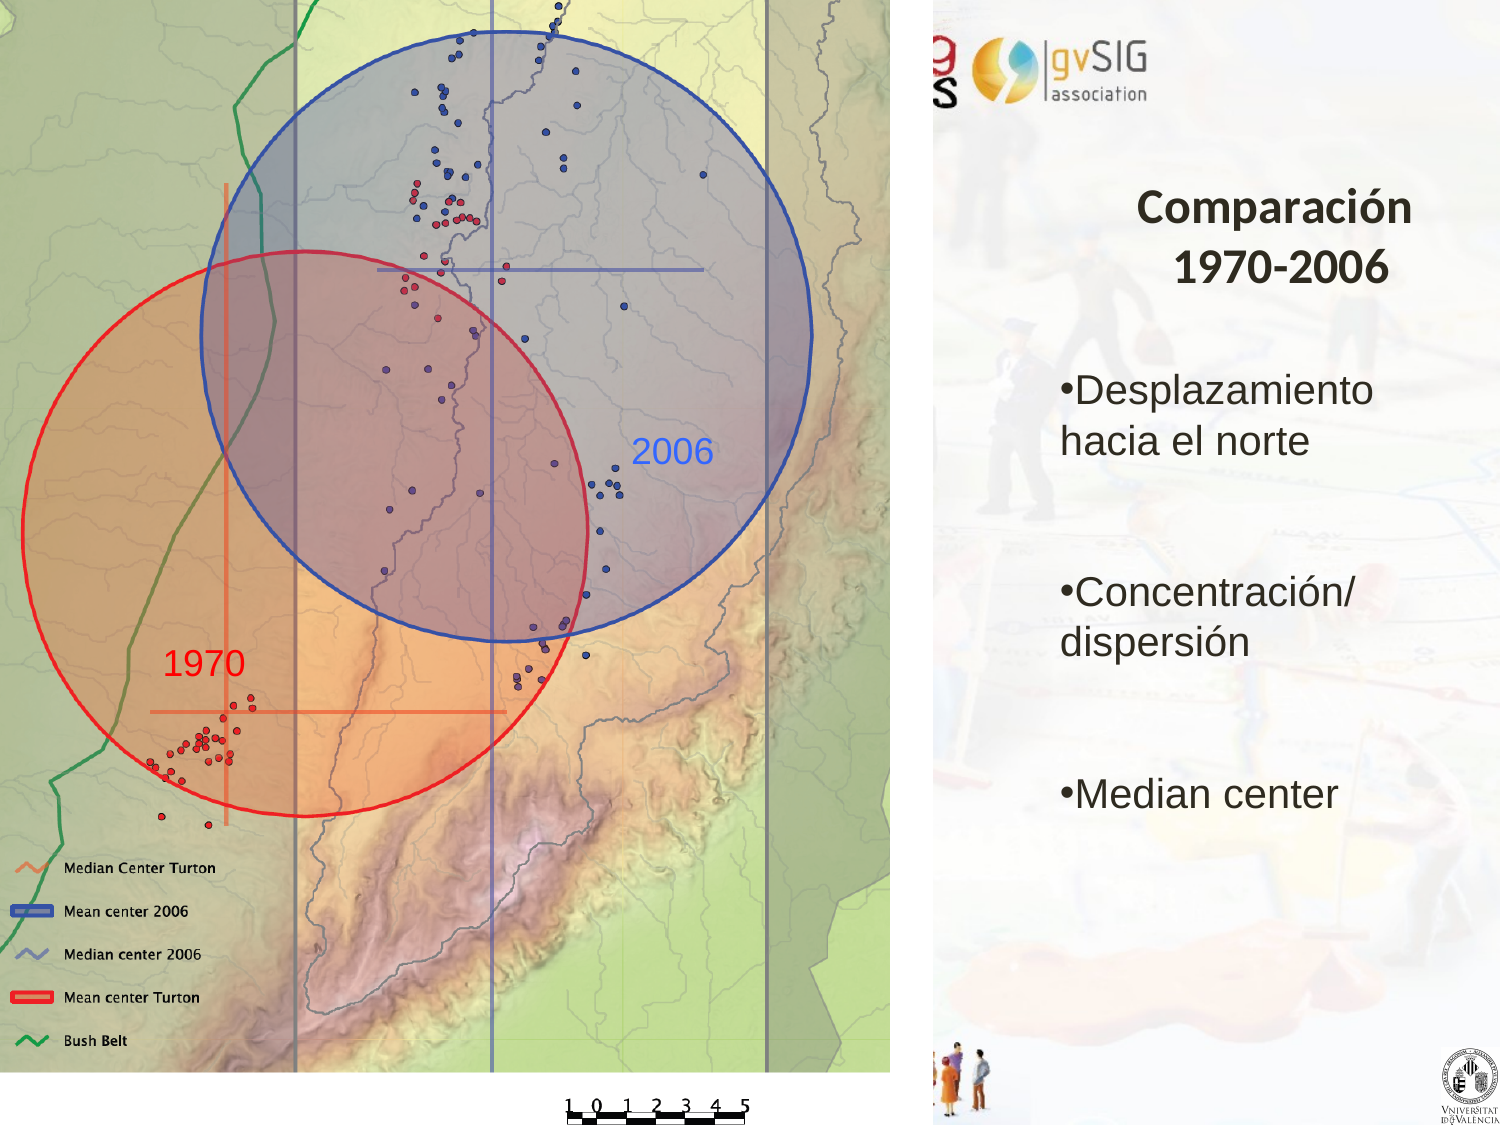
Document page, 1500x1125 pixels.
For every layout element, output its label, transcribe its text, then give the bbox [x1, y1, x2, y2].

text_box Desplazamiento hacia el norte Concentración/ dispersión Median center [1045, 355, 1424, 825]
text_box 2006 [616, 418, 730, 480]
text_box 1970 [147, 631, 266, 693]
title Comparación 1970-2006 [1050, 165, 1500, 301]
picture [0, 0, 1500, 1125]
